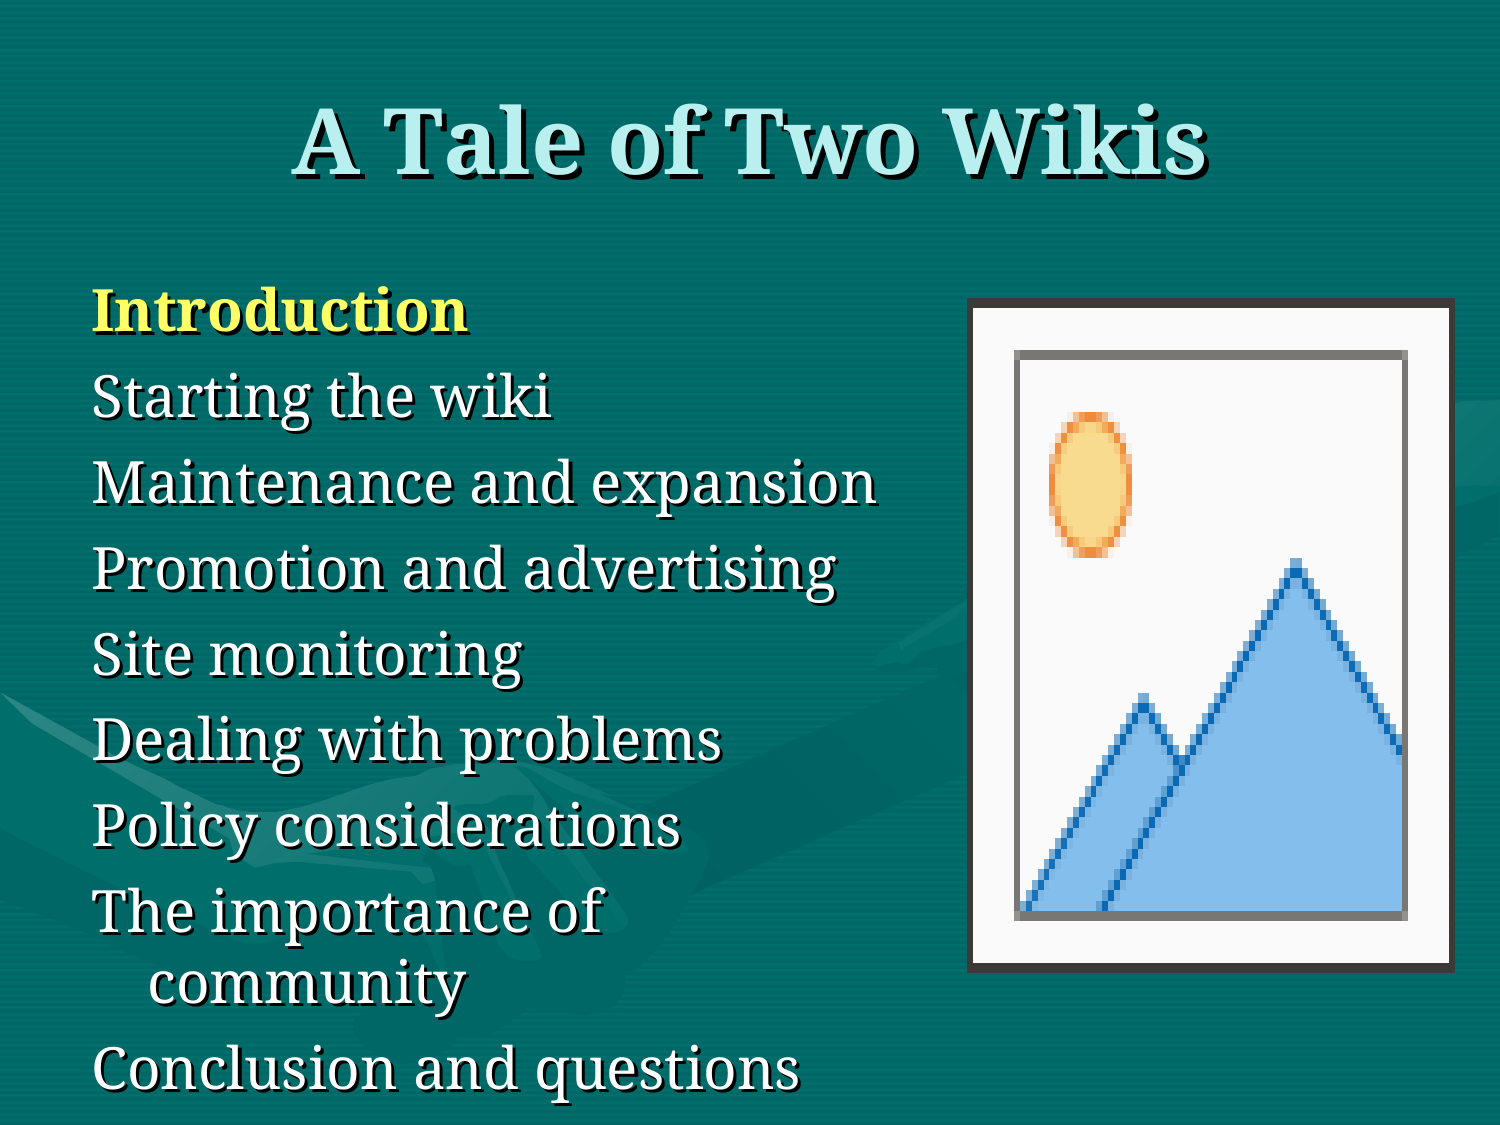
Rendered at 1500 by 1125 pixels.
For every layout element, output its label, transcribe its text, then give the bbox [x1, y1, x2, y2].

title A Tale of Two Wikis [75, 45, 1426, 233]
list Introduction Starting the wiki Maintenance and expansion Promotion and advertising Site monitoring Dealing with problems Policy considerations The importance of community Conclusion and questions [76, 267, 951, 1024]
picture [425, 1076, 434, 1086]
picture [0, 0, 1500, 1125]
